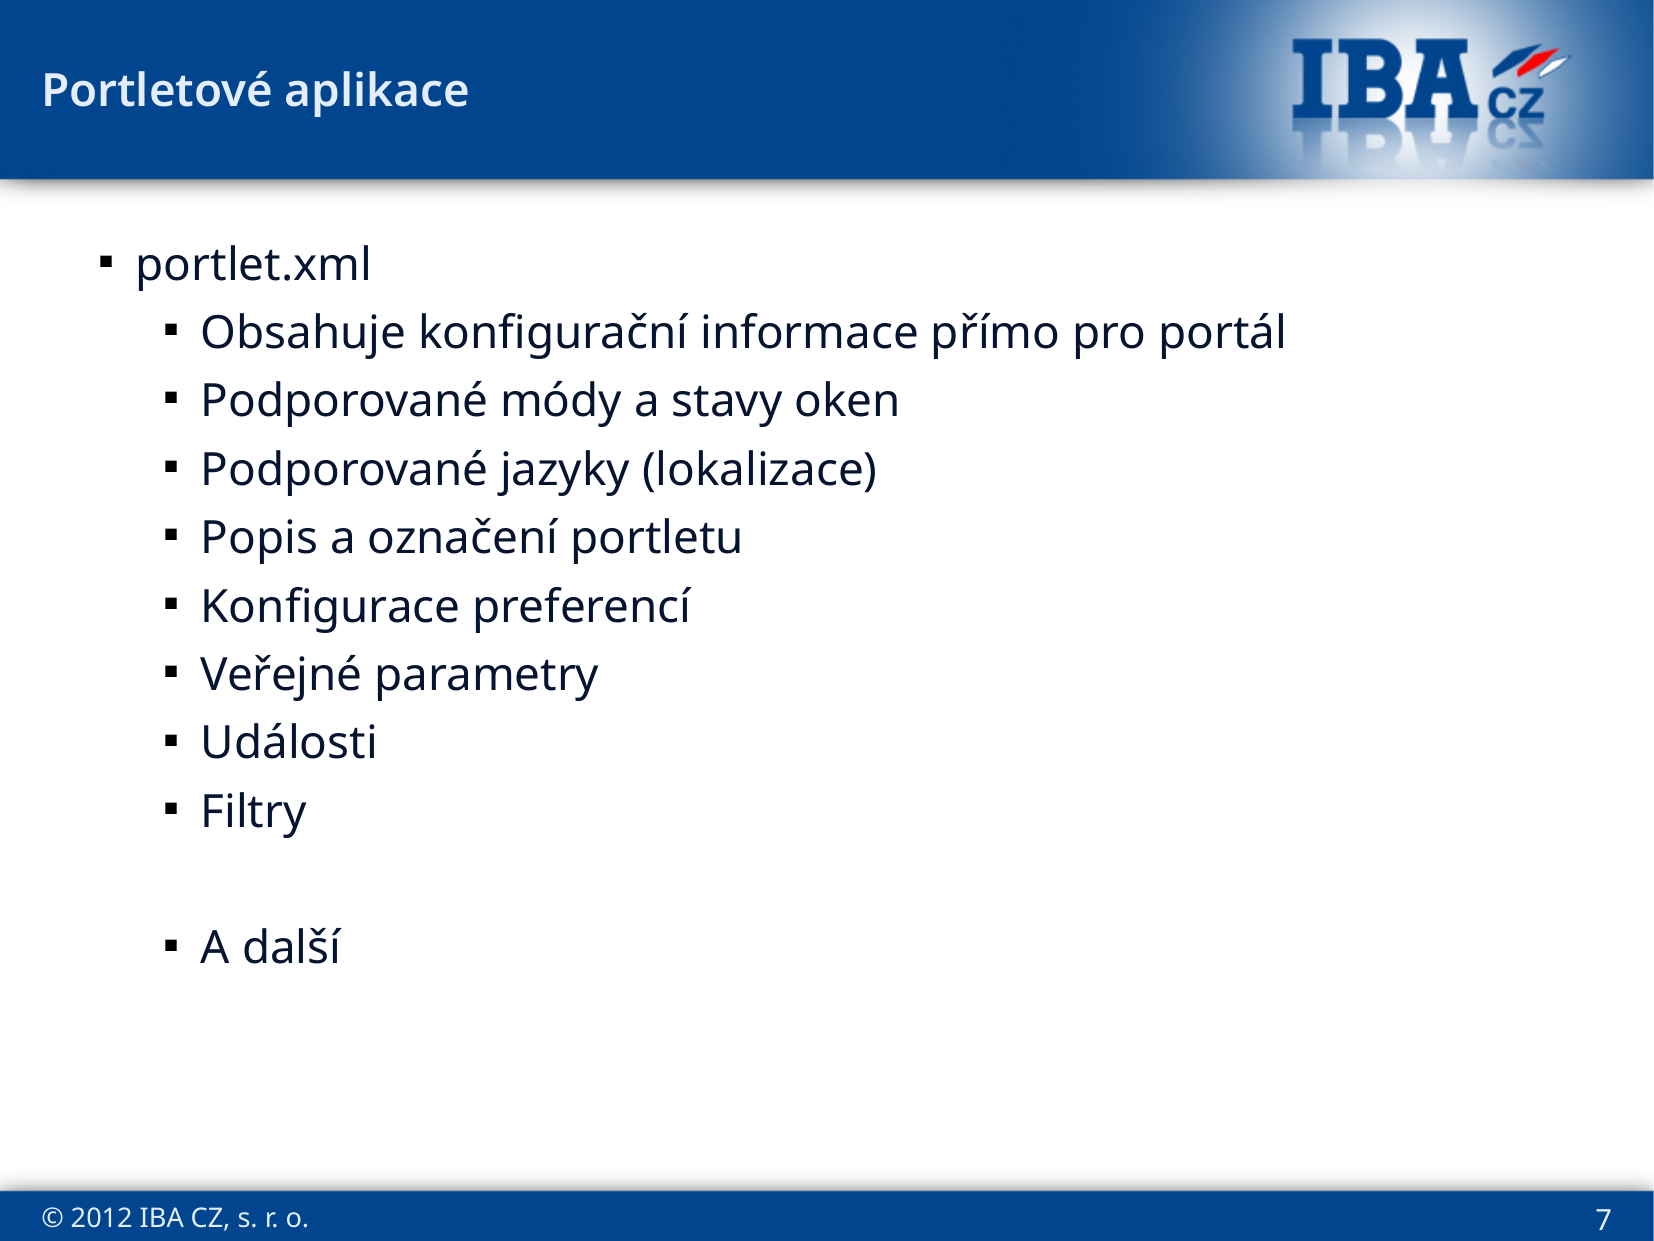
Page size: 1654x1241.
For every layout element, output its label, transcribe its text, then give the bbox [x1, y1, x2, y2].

title Portletové aplikace [41, 7, 1105, 170]
list portlet.xml Obsahuje konfigurační informace přímo pro portál Podporované módy a stavy oken Podporované jazyky (lokalizace) Popis a označení portletu Konfigurace preferencí Veřejné parametry Události Filtry A další [82, 231, 1571, 1137]
picture [0, 0, 1654, 1241]
